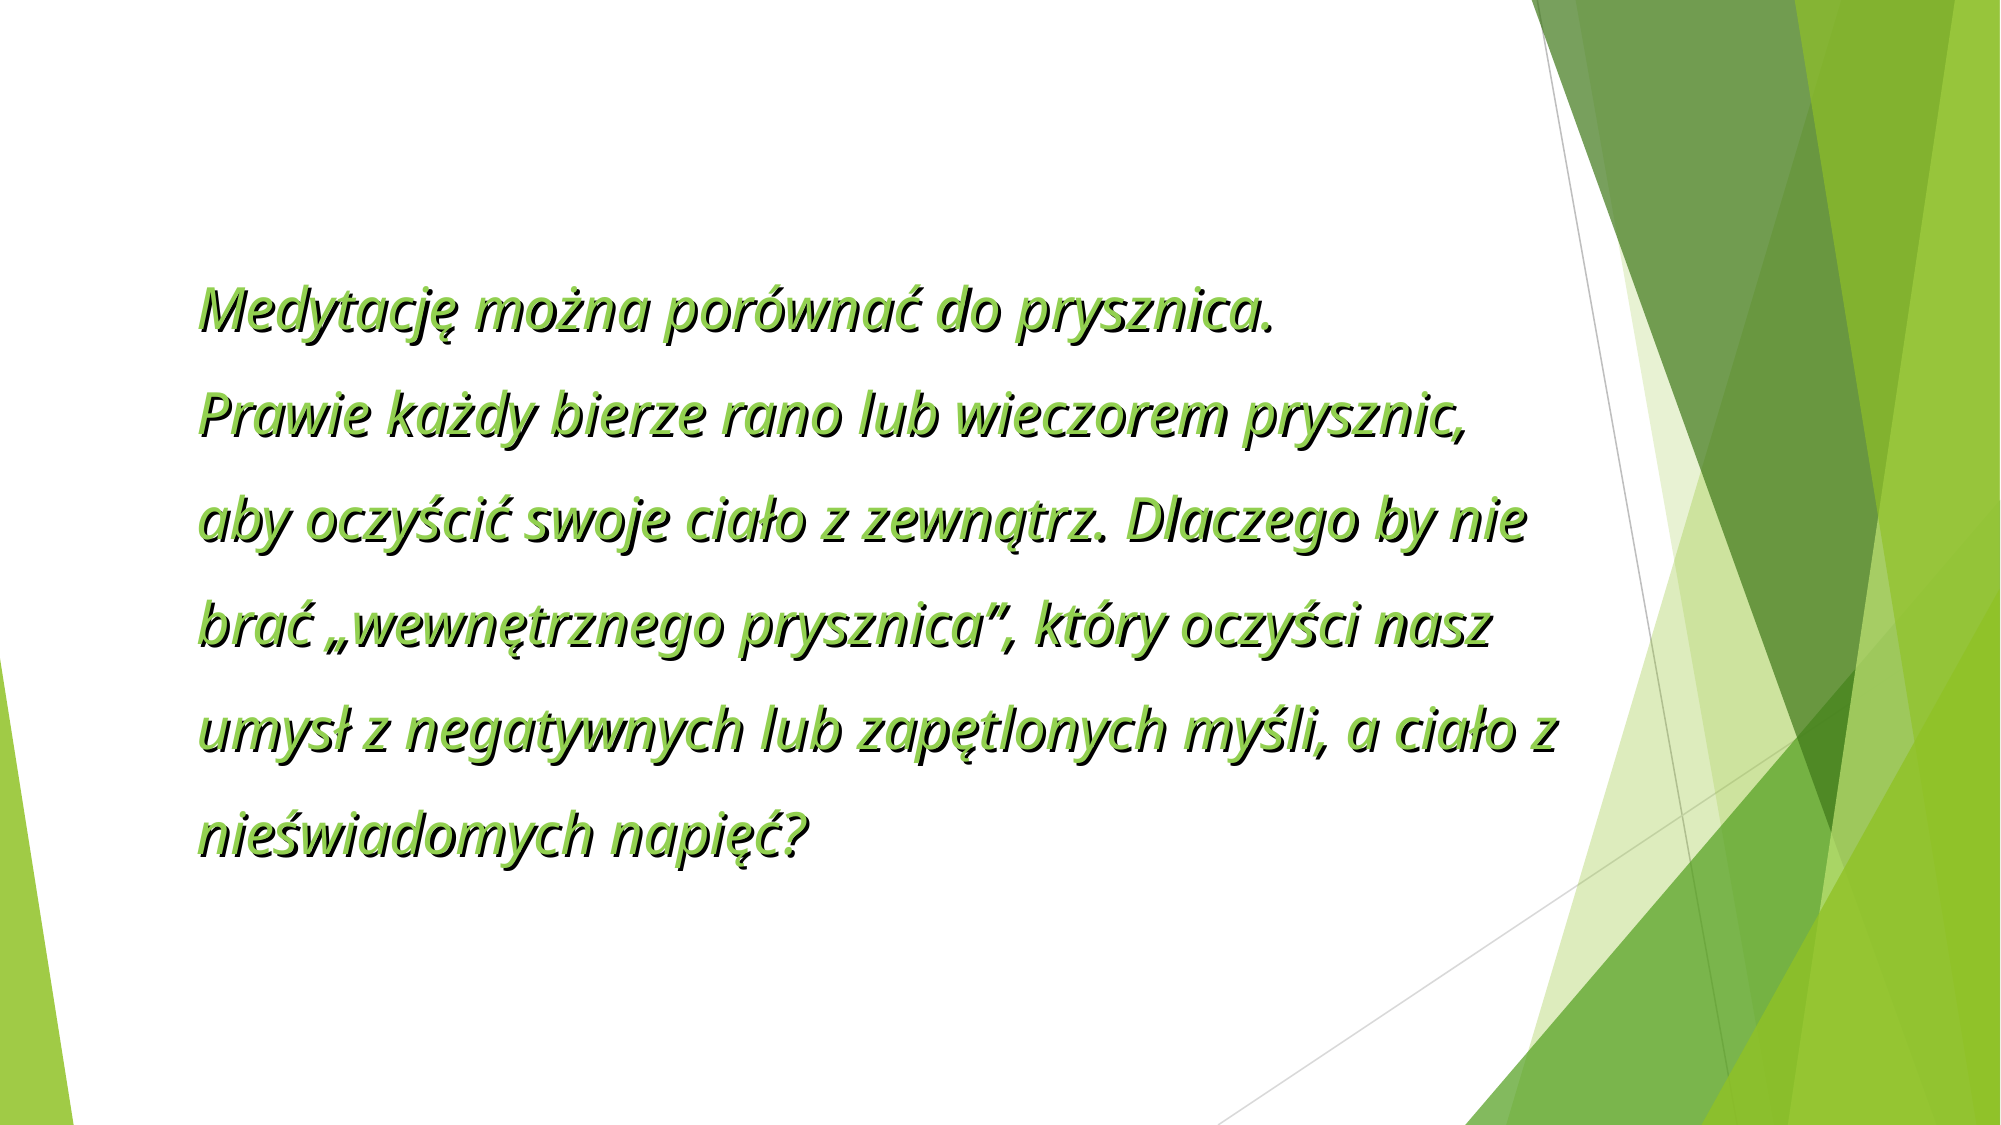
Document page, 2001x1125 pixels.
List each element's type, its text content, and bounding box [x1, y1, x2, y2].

text_box Medytację można porównać do prysznica. Prawie każdy bierze rano lub wieczorem prysznic, aby oczyścić swoje ciało z zewnątrz. Dlaczego by nie brać „wewnętrznego prysznica”, który oczyści nasz umysł z negatywnych lub zapętlonych myśli, a ciało z nieświadomych napięć? [181, 228, 1593, 868]
